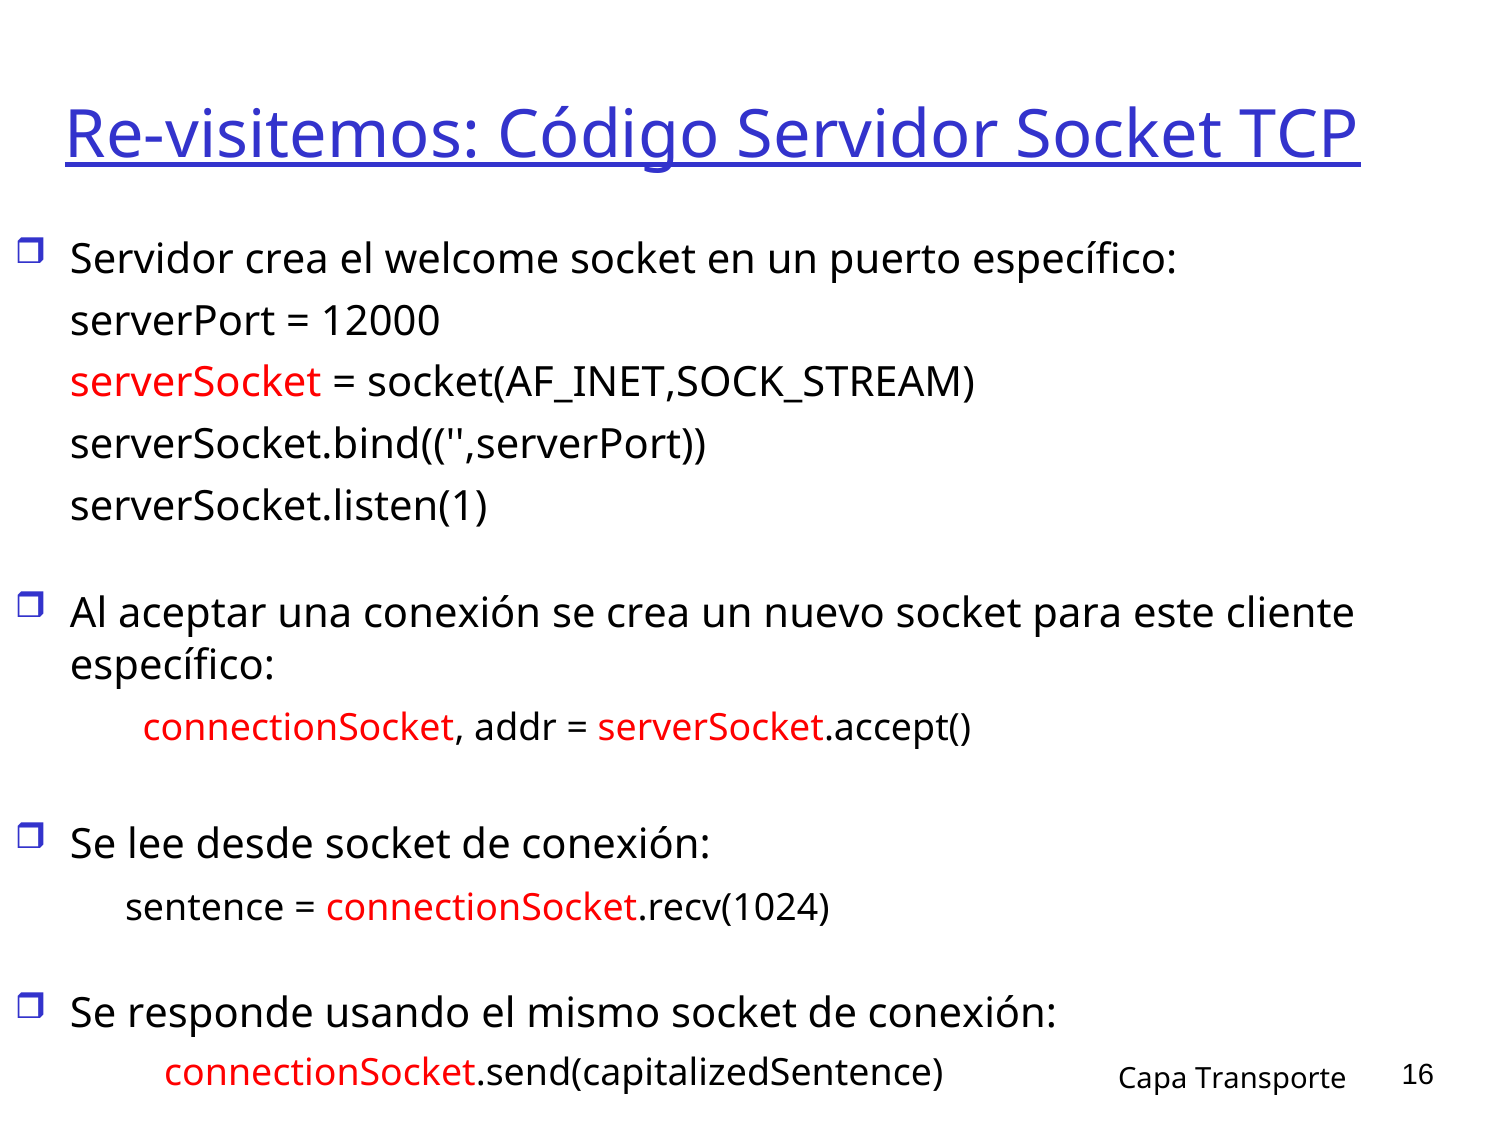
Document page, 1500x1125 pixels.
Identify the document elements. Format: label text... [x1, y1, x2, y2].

title Re-visitemos: Código Servidor Socket TCP [50, 37, 1450, 224]
list Servidor crea el welcome socket en un puerto específico: serverPort = 12000 serverSocket = socket(AF_INET,SOCK_STREAM) serverSocket.bind(('',serverPort)) serverSocket.listen(1) Al aceptar una conexión se crea un nuevo socket para este cliente específico: connectionSocket, addr = serverSocket.accept() Se lee desde socket de conexión: sentence = connectionSocket.recv(1024) Se responde usando el mismo socket de conexión: connectionSocket.send(capitalizedSentence) [0, 224, 1500, 1051]
